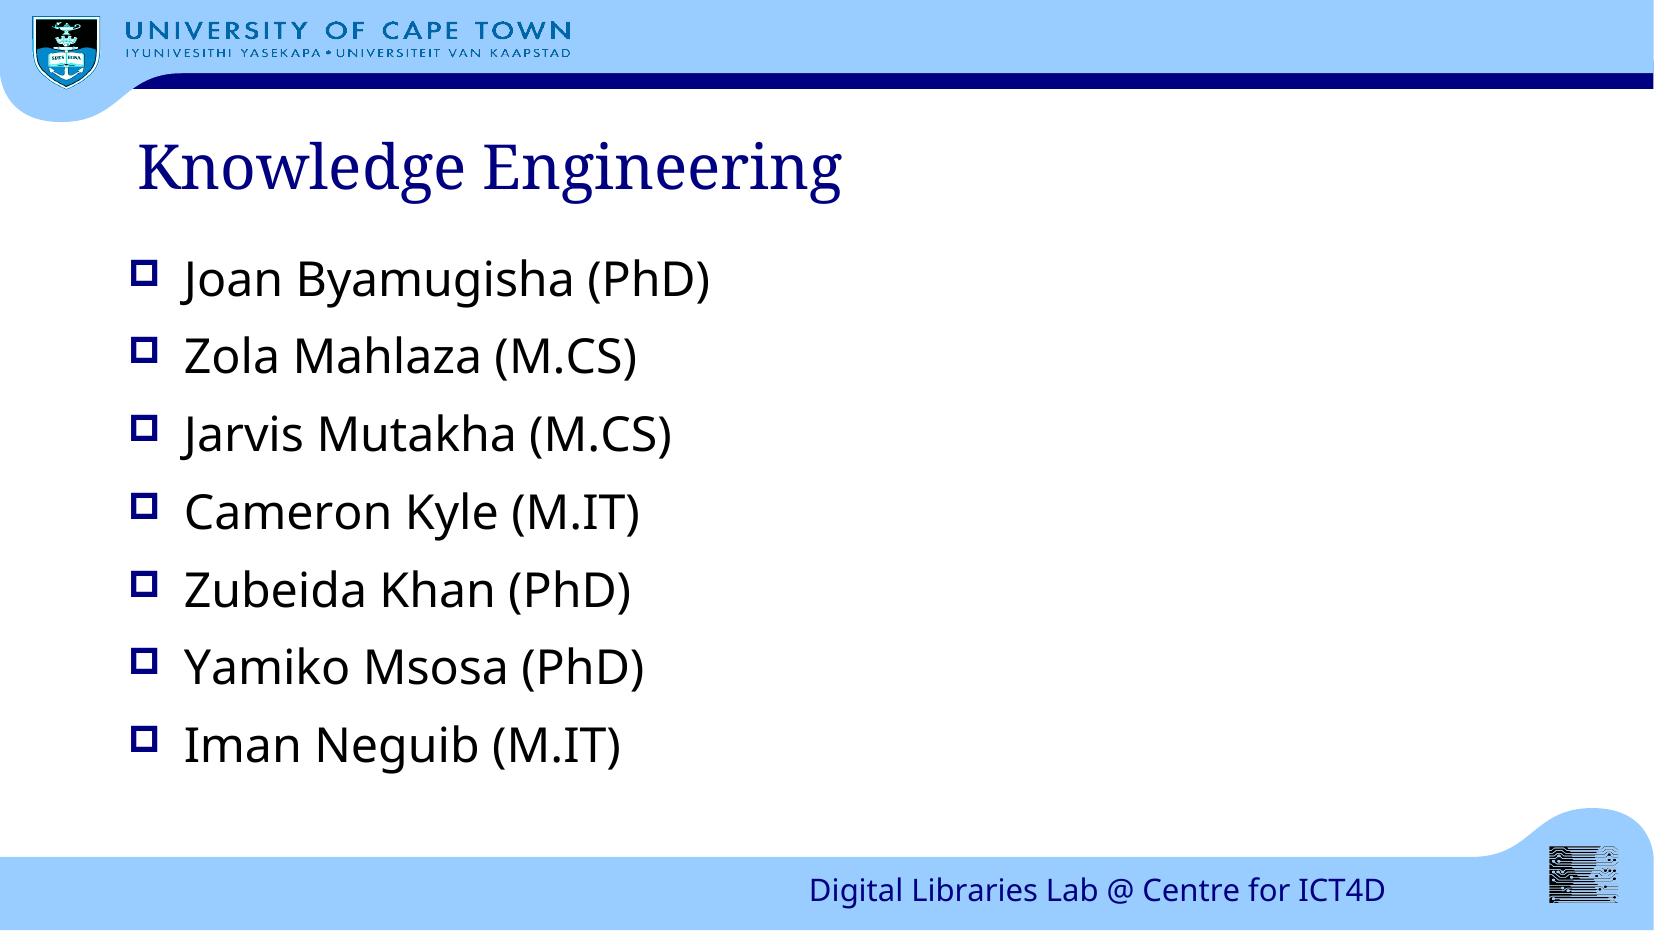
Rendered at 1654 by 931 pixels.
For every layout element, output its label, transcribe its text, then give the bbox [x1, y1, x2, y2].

list Joan Byamugisha (PhD) Zola Mahlaza (M.CS) Jarvis Mutakha (M.CS) Cameron Kyle (M.IT) Zubeida Khan (PhD) Yamiko Msosa (PhD) Iman Neguib (M.IT) [128, 244, 1597, 785]
title Knowledge Engineering [137, 113, 1598, 219]
picture [122, 19, 573, 59]
picture [32, 16, 101, 90]
picture [1549, 846, 1619, 903]
